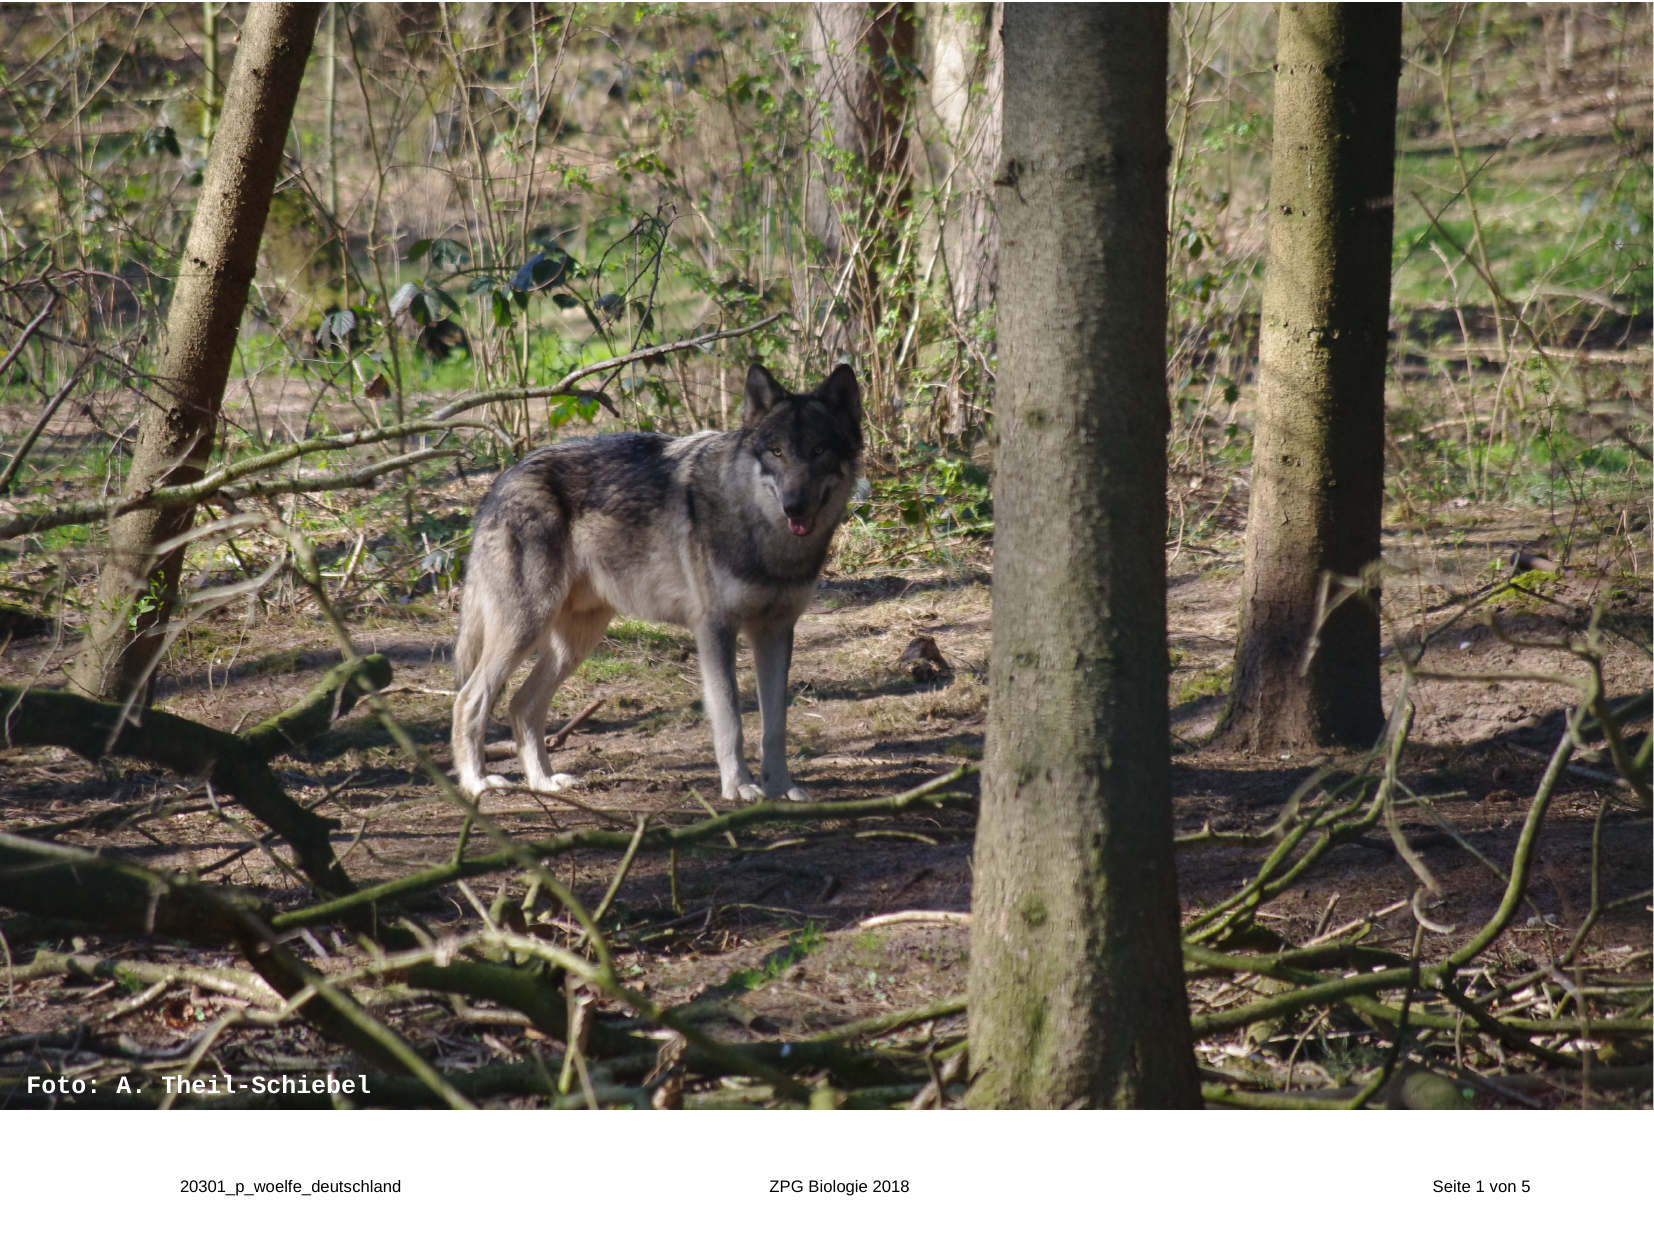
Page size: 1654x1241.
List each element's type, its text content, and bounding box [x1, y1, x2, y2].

picture [0, 2, 1654, 1110]
text_box 20301_p_woelfe_deutschland ZPG Biologie 2018 Seite 1 von 5 [165, 1169, 1560, 1222]
text_box Foto: A. Theil-Schiebel [11, 1061, 531, 1110]
